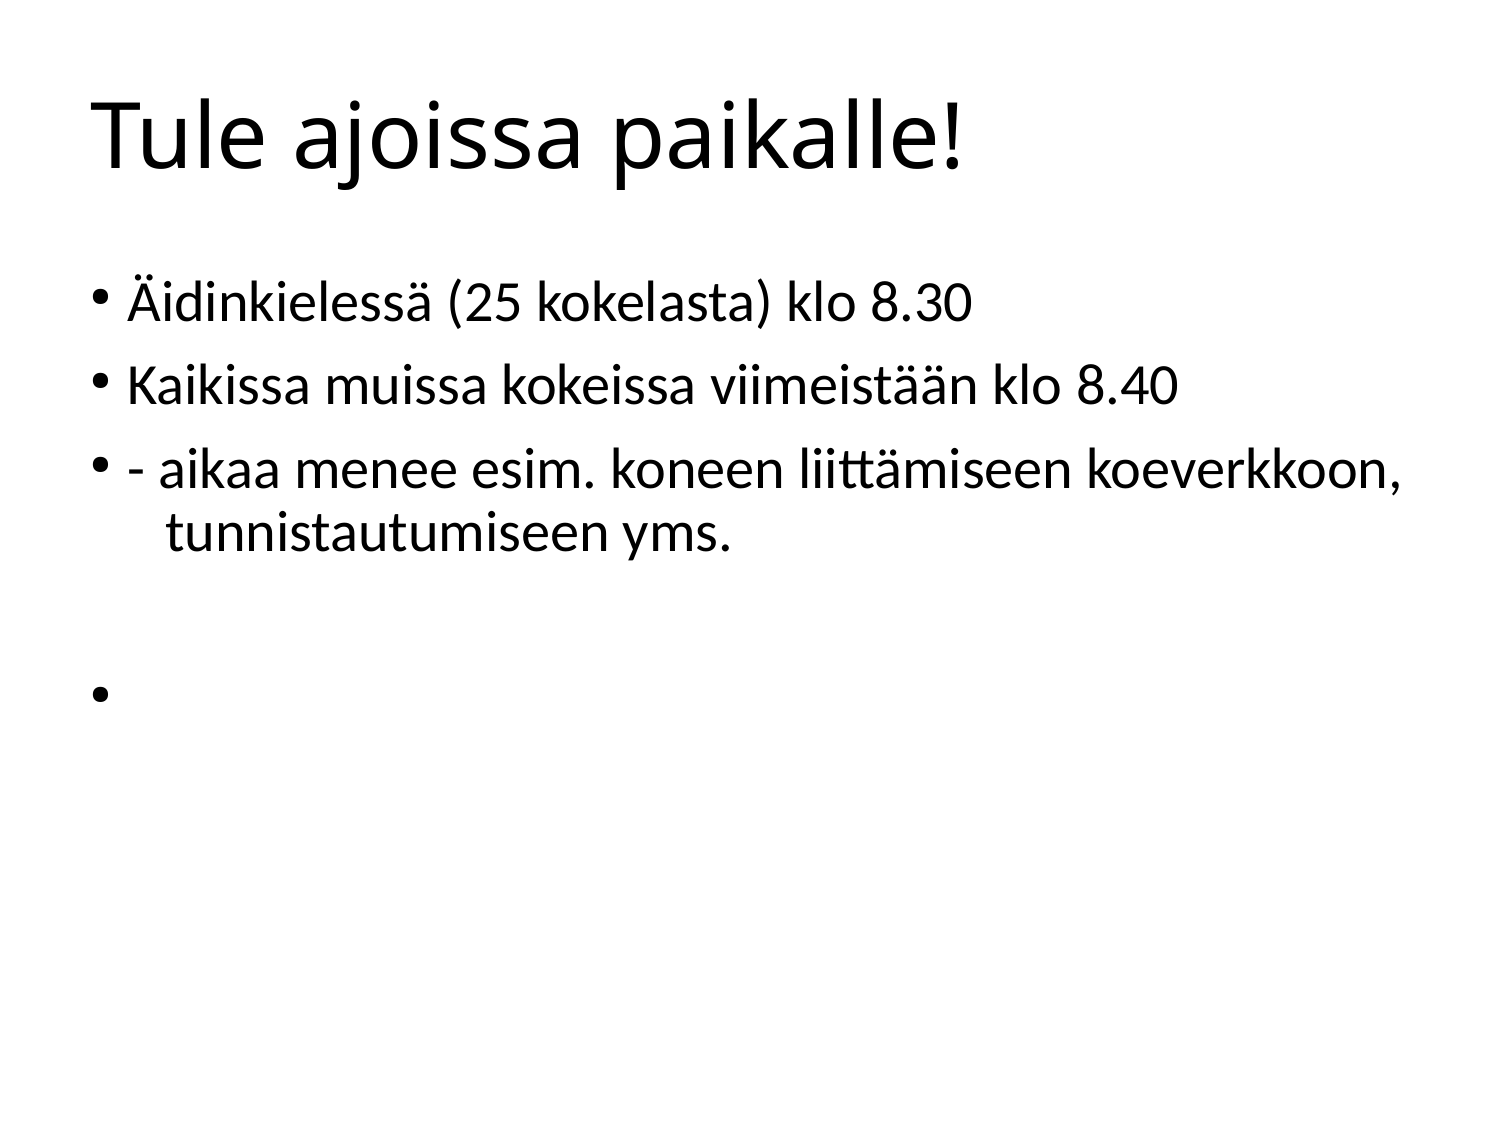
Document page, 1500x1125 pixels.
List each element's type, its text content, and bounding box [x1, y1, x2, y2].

title Tule ajoissa paikalle! [75, 44, 1425, 233]
list Äidinkielessä (25 kokelasta) klo 8.30 Kaikissa muissa kokeissa viimeistään klo 8.40 - aikaa menee esim. koneen liittämiseen koeverkkoon, tunnistautumiseen yms. [75, 263, 1425, 916]
